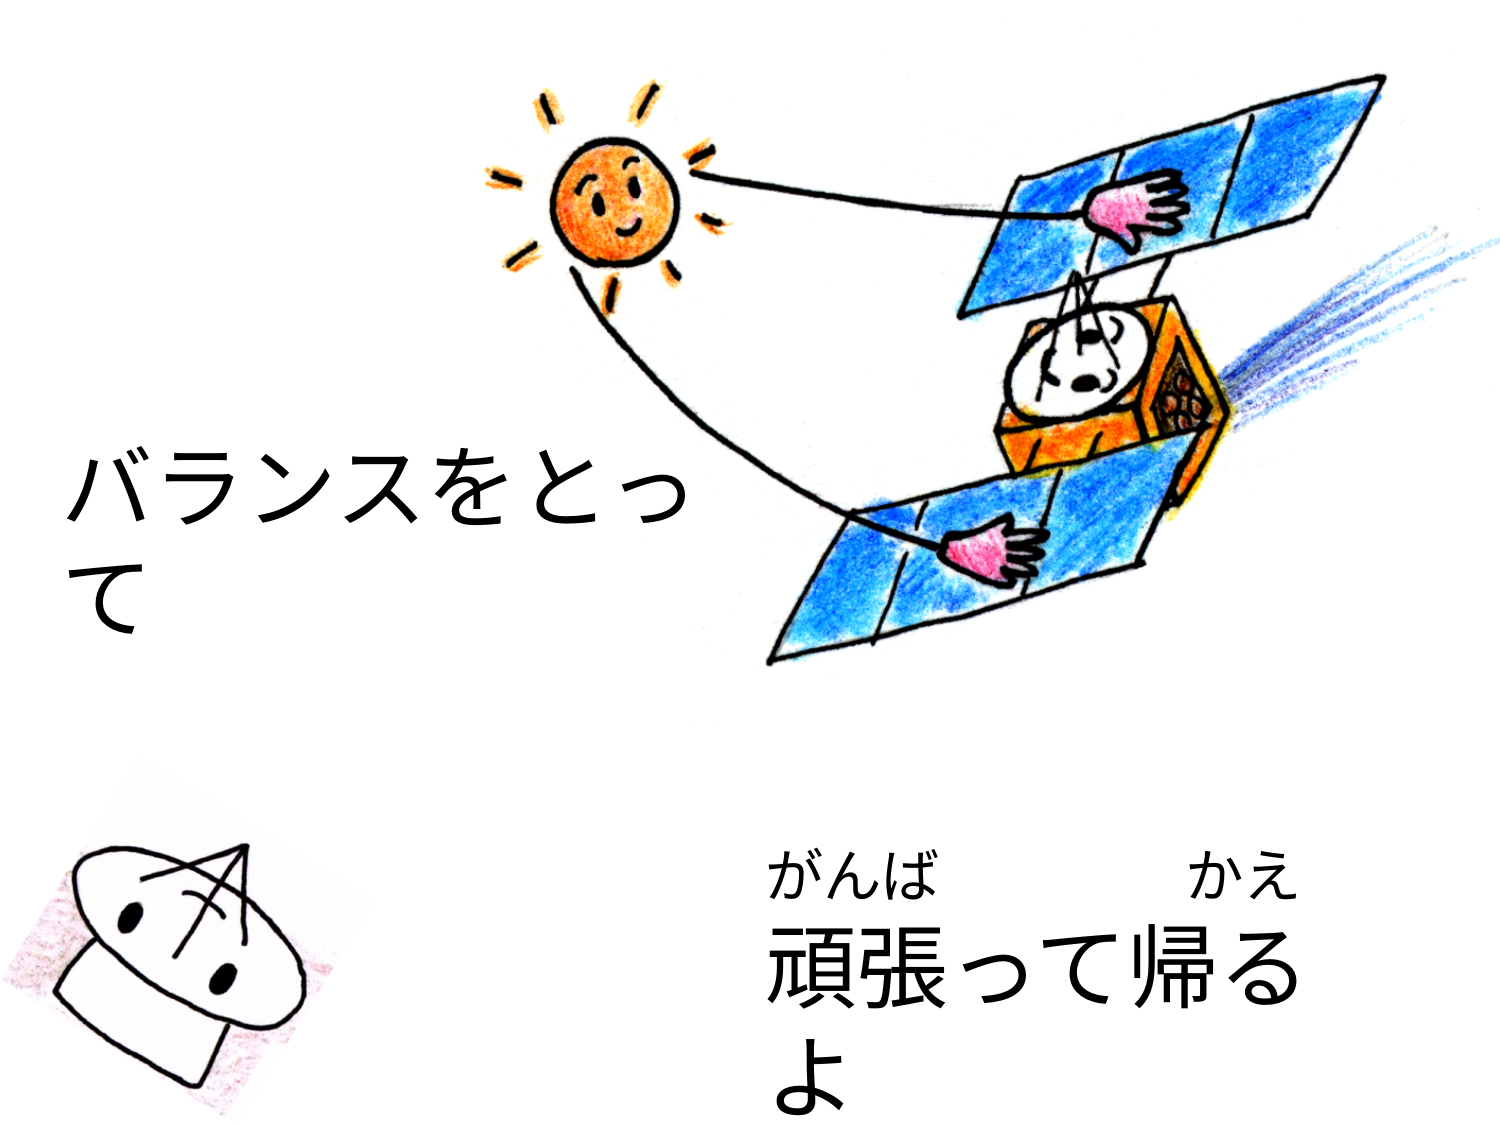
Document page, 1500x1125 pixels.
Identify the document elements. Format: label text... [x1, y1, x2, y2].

text_box バランスをとって [46, 421, 751, 549]
text_box がんば かえ 頑張って帰るよ [750, 832, 1395, 1125]
picture [0, 754, 375, 1125]
picture [445, 0, 1500, 747]
